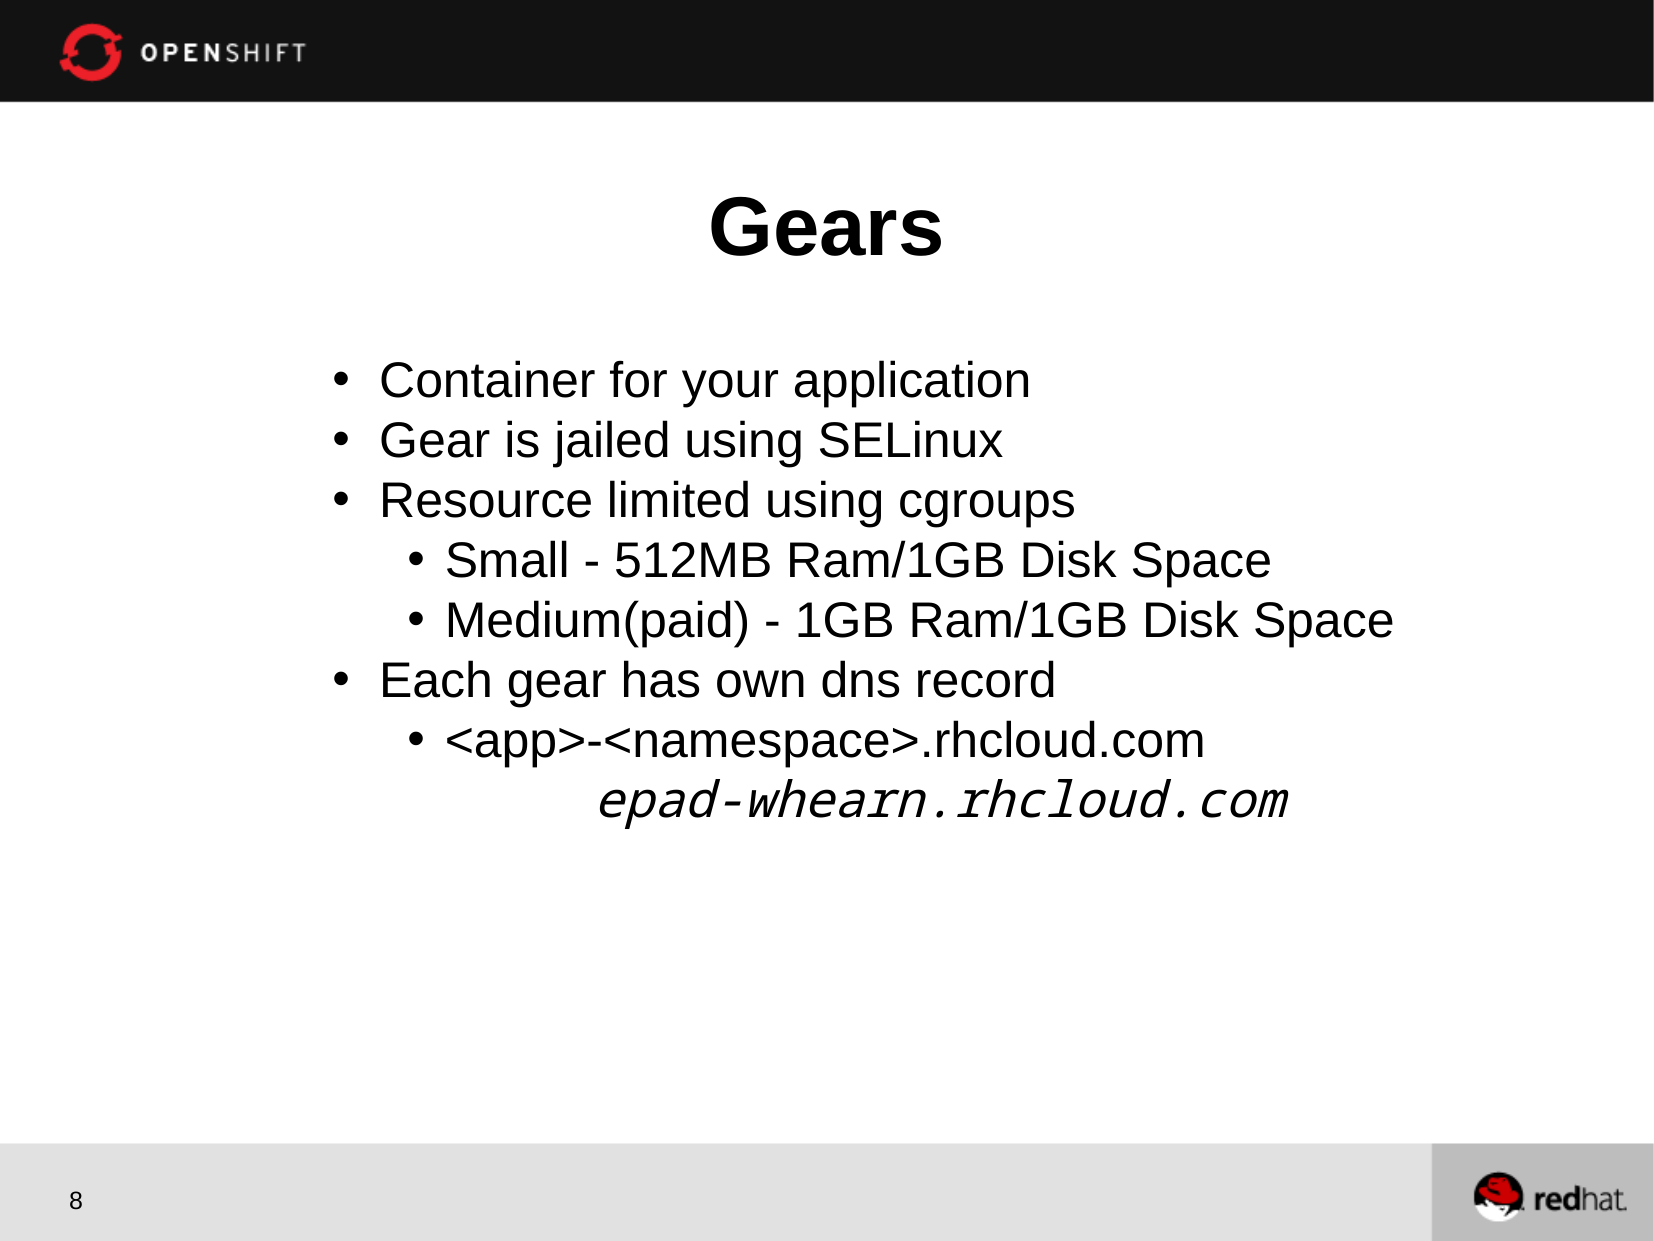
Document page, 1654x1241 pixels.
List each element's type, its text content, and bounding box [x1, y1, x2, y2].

text_box Container for your application Gear is jailed using SELinux Resource limited using cgroups Small - 512MB Ram/1GB Disk Space Medium(paid) - 1GB Ram/1GB Disk Space Each gear has own dns record <app>-<namespace>.rhcloud.com epad-whearn.rhcloud.com [242, 340, 1412, 896]
text_box Gears [693, 164, 960, 280]
picture [0, 0, 1654, 1241]
